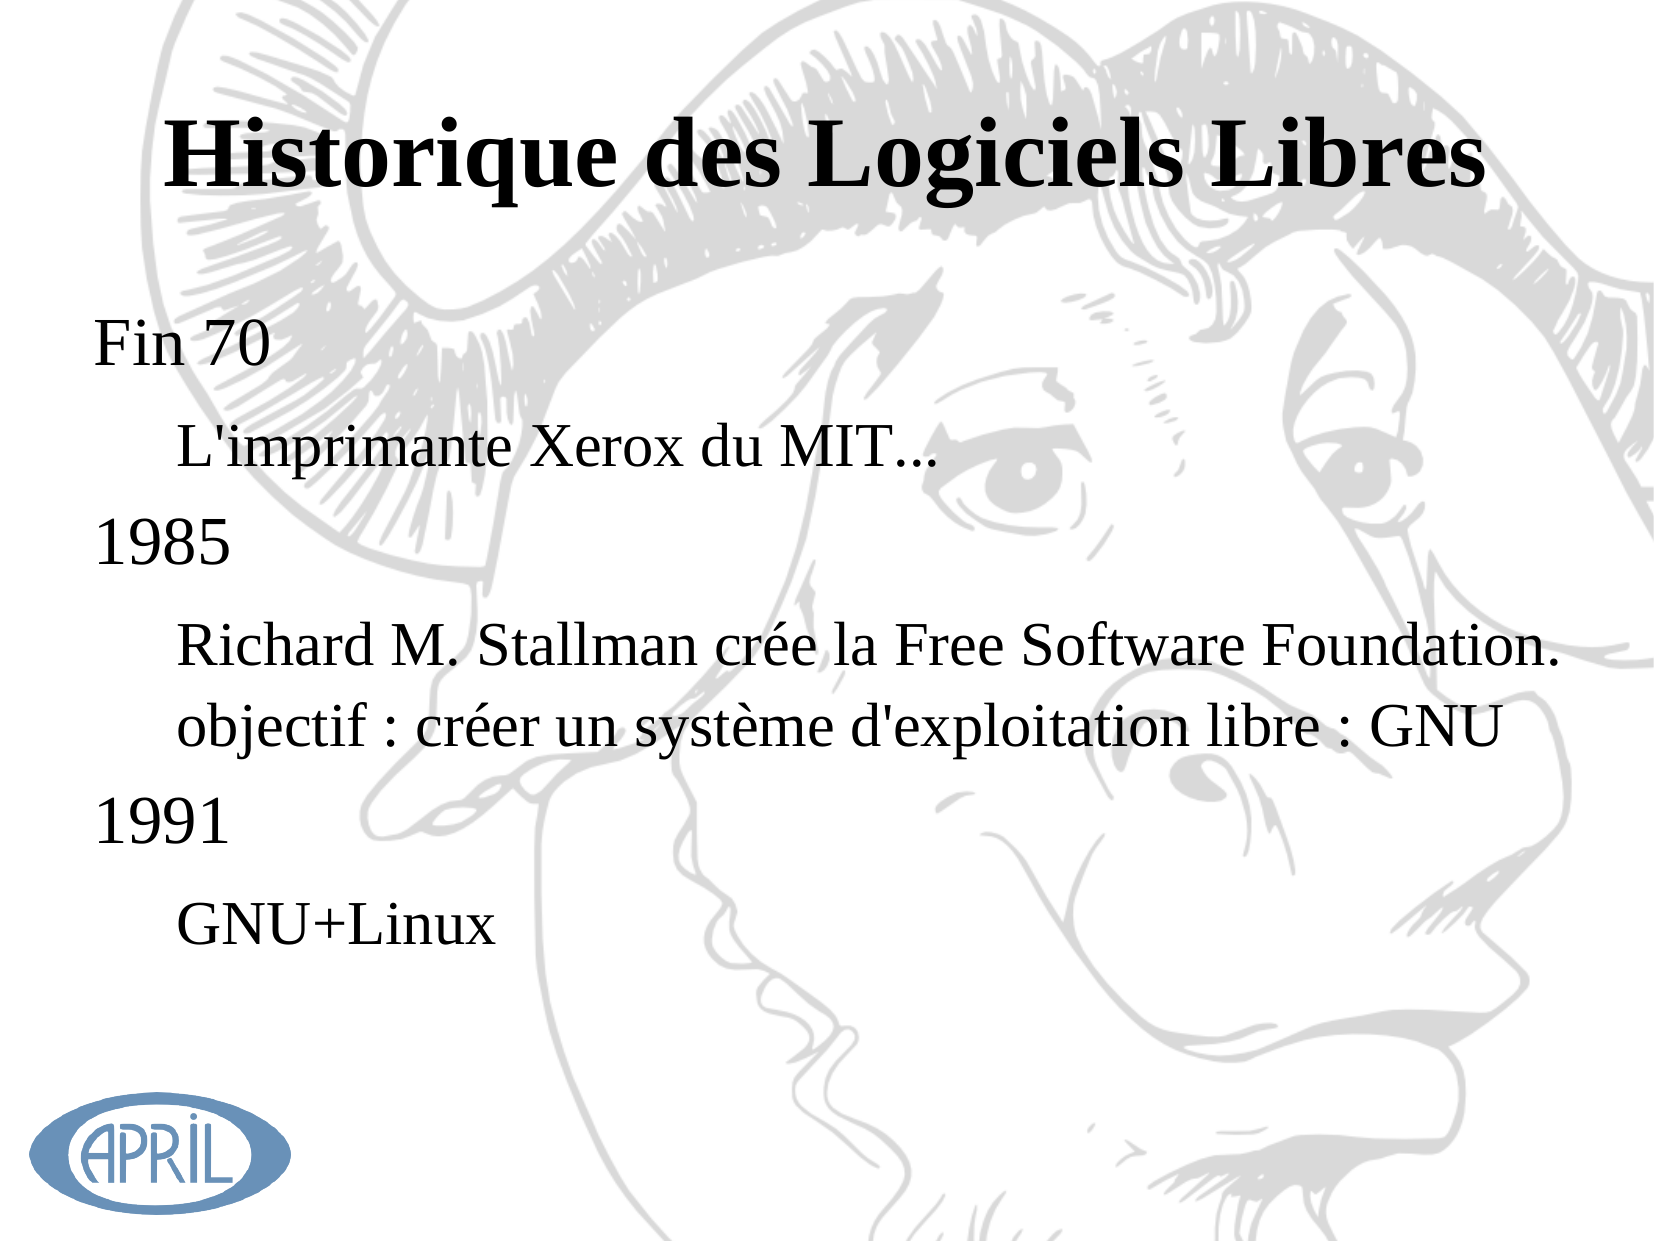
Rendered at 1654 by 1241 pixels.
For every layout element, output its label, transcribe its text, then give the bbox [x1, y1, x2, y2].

picture [0, 0, 1654, 1241]
title Historique des Logiciels Libres [82, 49, 1571, 257]
list Fin 70 L'imprimante Xerox du MIT... 1985 Richard M. Stallman crée la Free Software Foundation. objectif : créer un système d'exploitation libre : GNU 1991 GNU+Linux [82, 292, 1654, 988]
